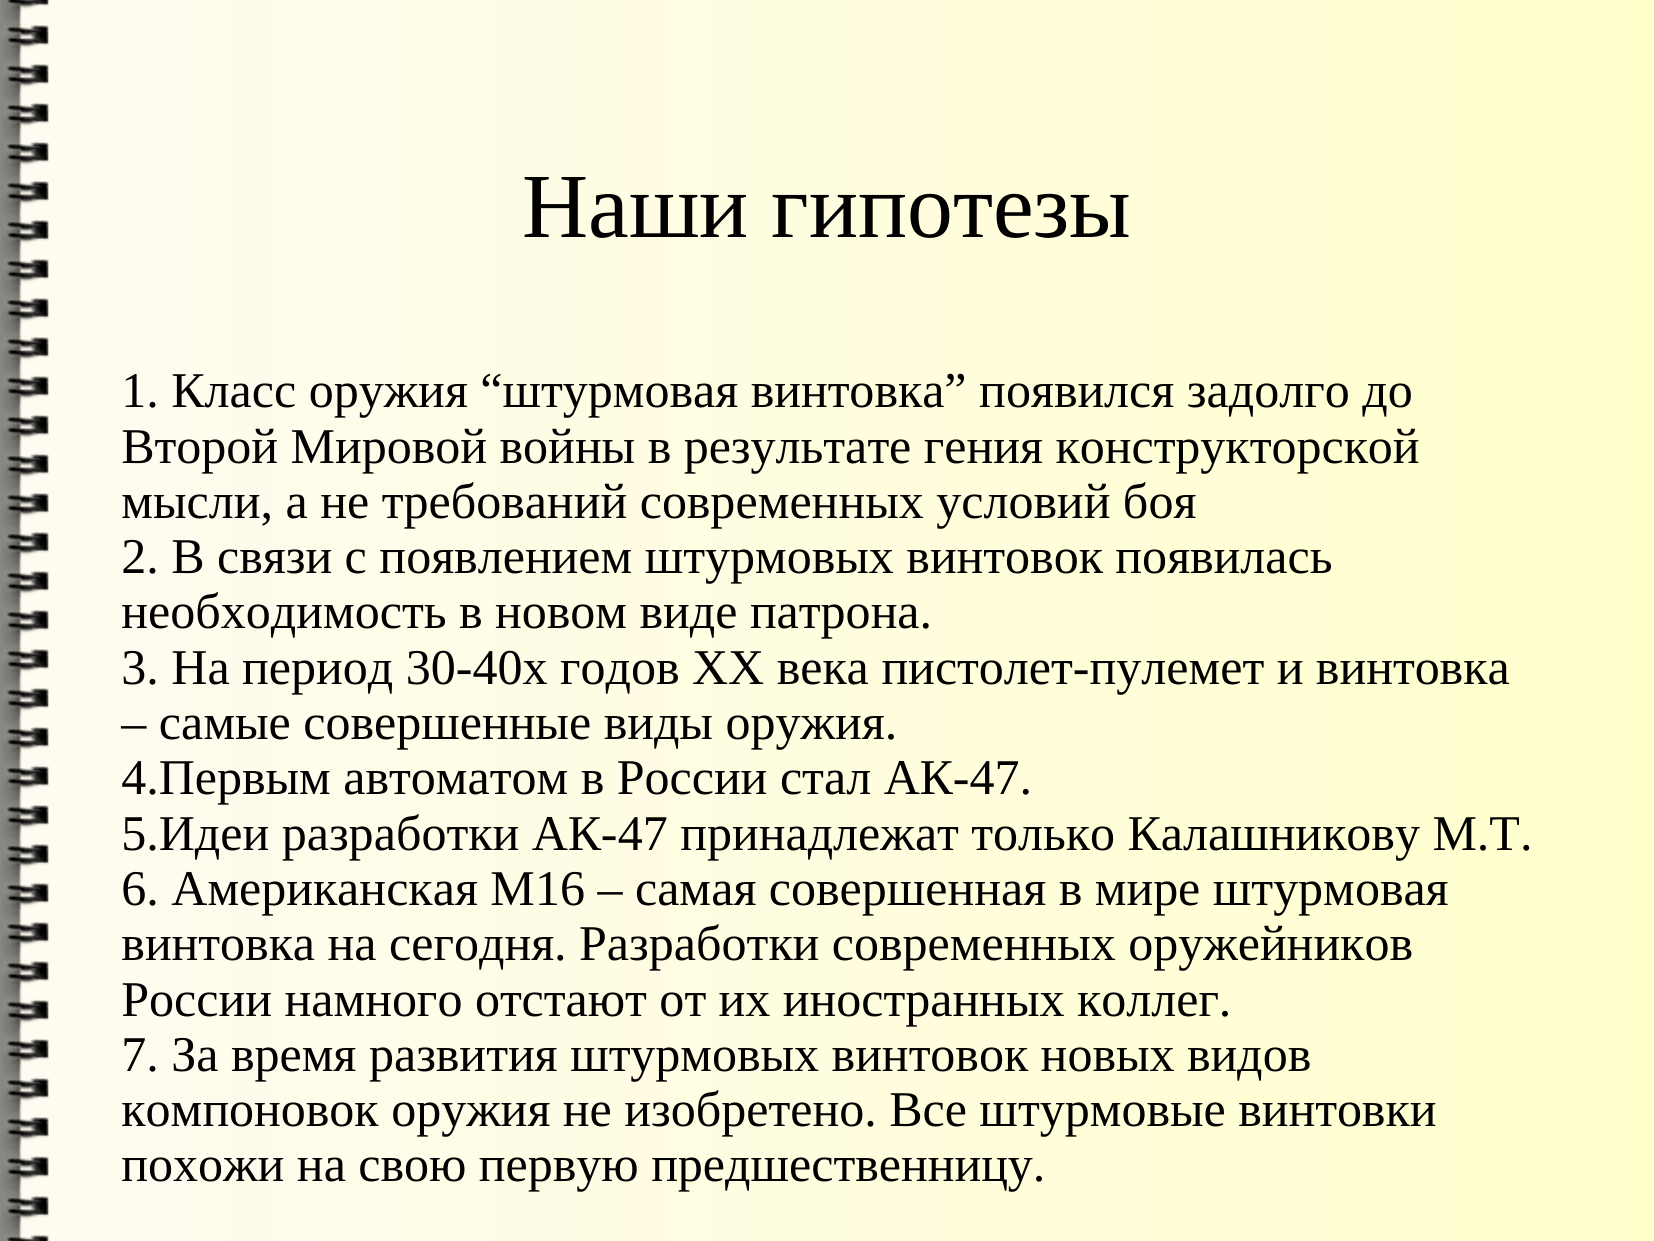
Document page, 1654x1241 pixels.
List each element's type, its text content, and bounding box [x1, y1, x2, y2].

subtitle Класс оружия “штурмовая винтовка” появился задолго до Второй Мировой войны в результате гения конструкторской мысли, а не требований современных условий боя В связи с появлением штурмовых винтовок появилась необходимость в новом виде патрона. На период 30-40х годов XX века пистолет-пулемет и винтовка – самые совершенные виды оружия. Первым автоматом в России стал АК-47. Идеи разработки АК-47 принадлежат только Калашникову М.Т. Американская M16 – самая совершенная в мире штурмовая винтовка на сегодня. Разработки современных оружейников России намного отстают от их иностранных коллег. За время развития штурмовых винтовок новых видов компоновок оружия не изобретено. Все штурмовые винтовки похожи на свою первую предшественницу. [121, 344, 1536, 1212]
picture [0, 0, 1654, 1241]
title Наши гипотезы [121, 102, 1534, 311]
